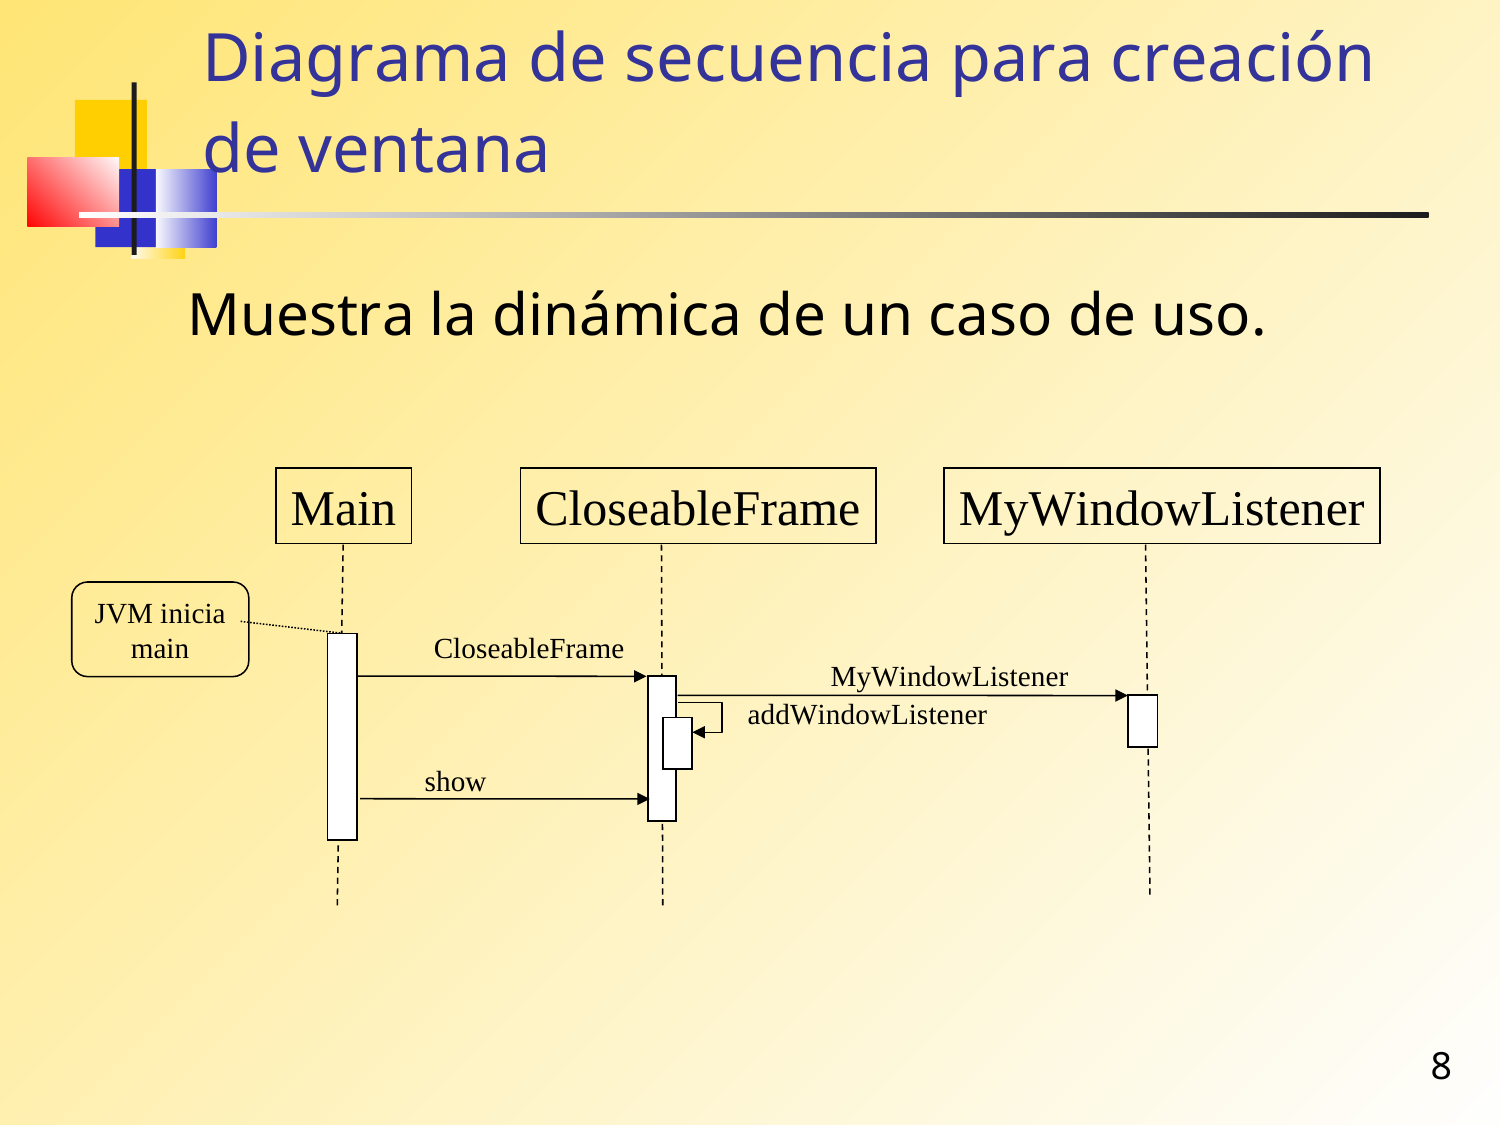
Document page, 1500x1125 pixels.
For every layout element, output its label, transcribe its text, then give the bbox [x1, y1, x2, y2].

title Diagrama de secuencia para creación de ventana [187, 0, 1466, 200]
list Muestra la dinámica de un caso de uso. [187, 249, 1462, 998]
text_box JVM inicia main [71, 581, 187, 677]
